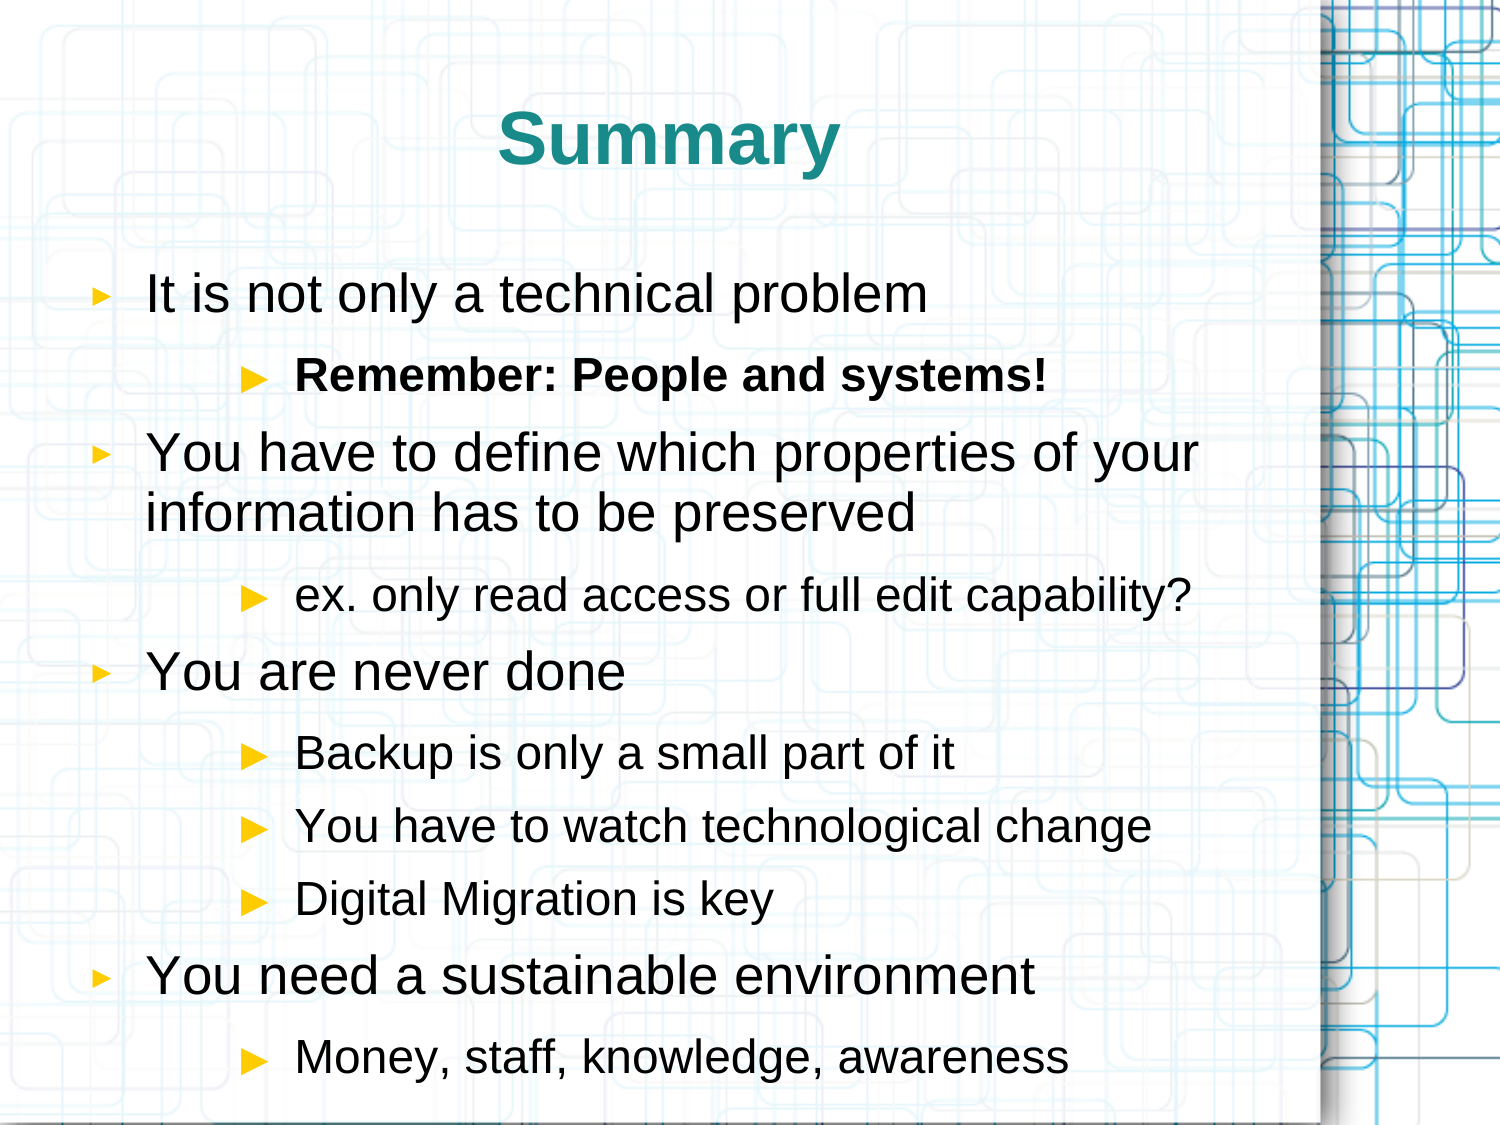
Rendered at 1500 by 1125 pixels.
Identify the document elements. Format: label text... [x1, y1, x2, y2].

title Summary [53, 44, 1286, 233]
picture [0, 0, 1500, 1125]
list It is not only a technical problem Remember: People and systems! You have to define which properties of your information has to be preserved ex. only read access or full edit capability? You are never done Backup is only a small part of it You have to watch technological change Digital Migration is key You need a sustainable environment Money, staff, knowledge, awareness [75, 263, 1286, 1111]
